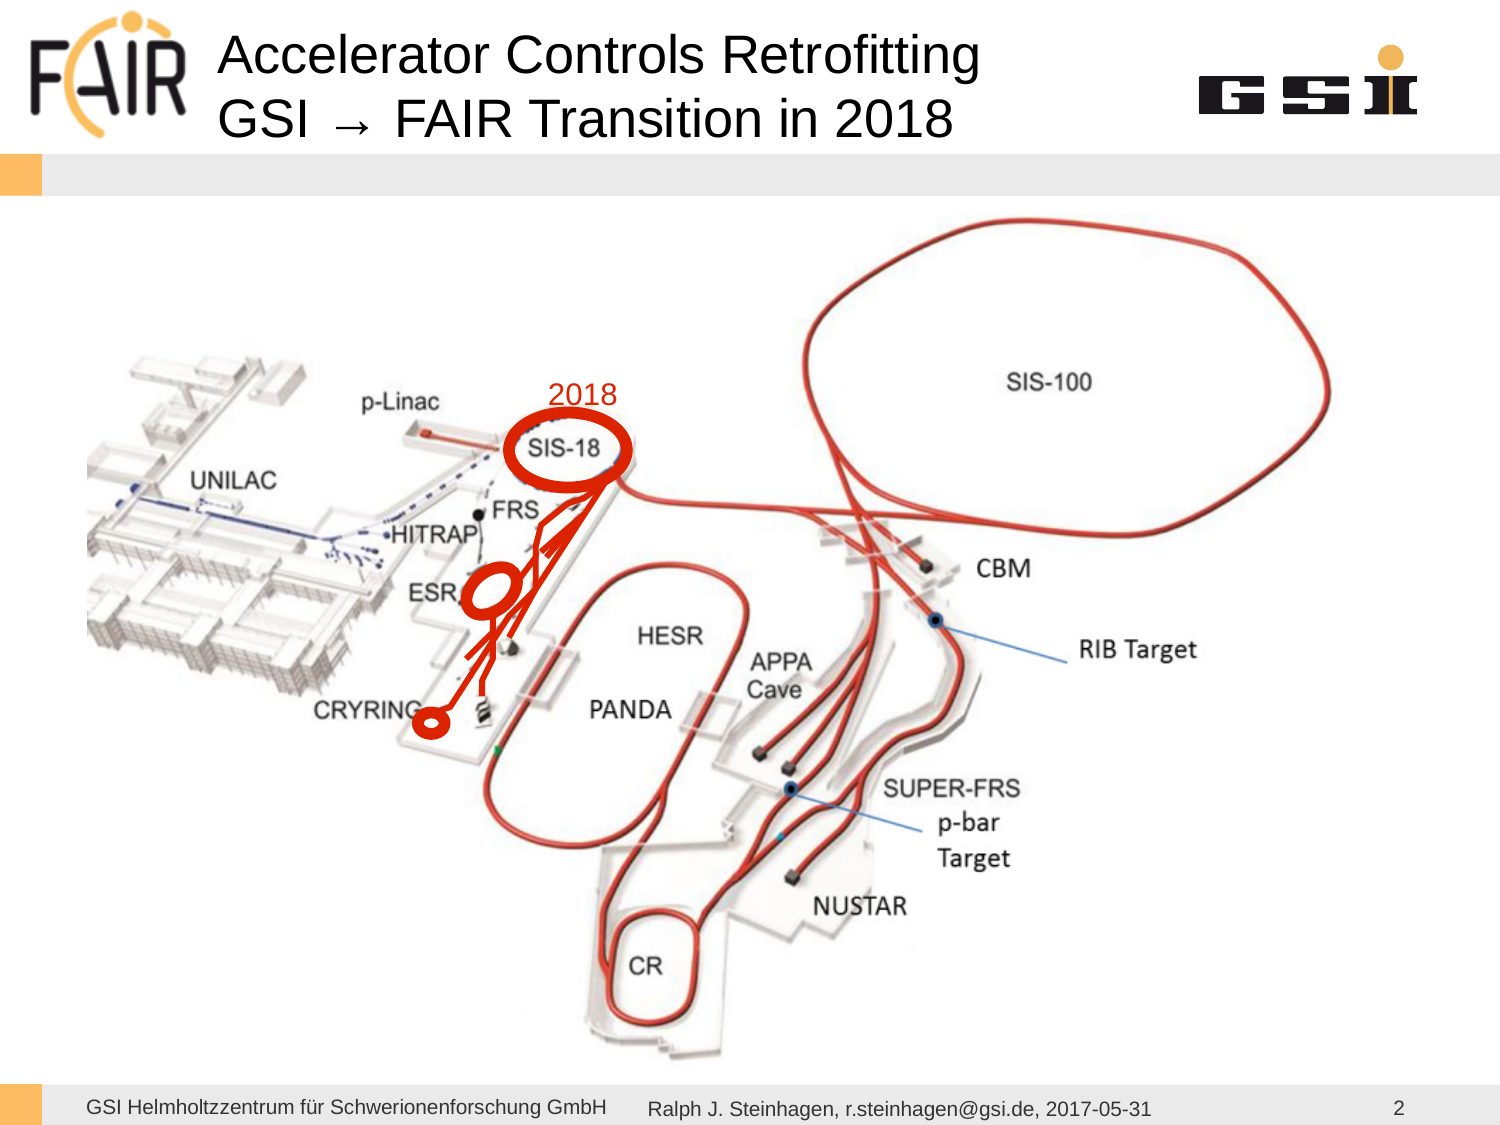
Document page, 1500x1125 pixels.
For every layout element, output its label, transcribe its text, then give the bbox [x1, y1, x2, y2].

picture [87, 214, 1342, 1075]
picture [30, 9, 187, 141]
title Accelerator Controls Retrofitting GSI → FAIR Transition in 2018 [217, 18, 1180, 149]
text_box 2018 [533, 369, 633, 420]
picture [1197, 42, 1419, 117]
